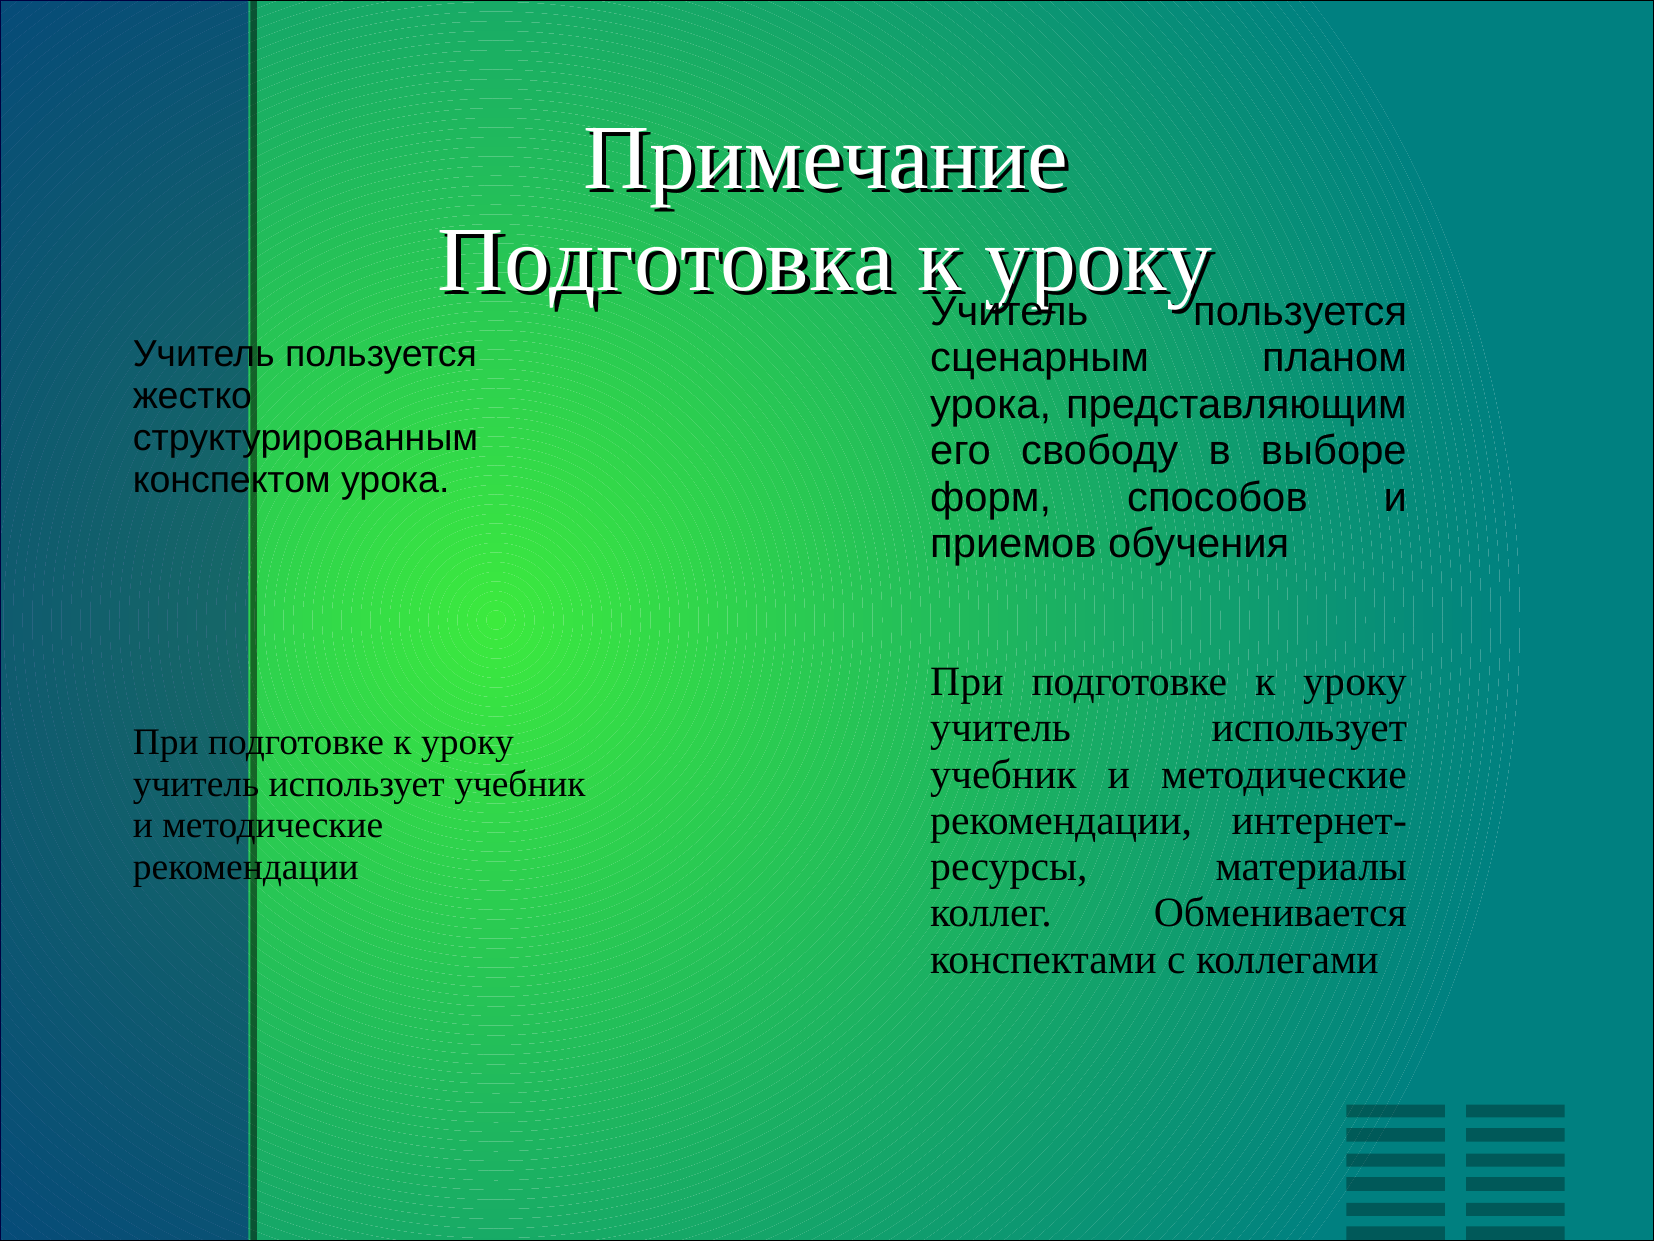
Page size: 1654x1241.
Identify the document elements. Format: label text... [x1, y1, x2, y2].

title Примечание Подготовка к уроку [119, 104, 1533, 313]
text_box Учитель пользуется сценарным планом урока, представляющим его свободу в выборе форм, способов и приемов обучения При подготовке к уроку учитель использует учебник и методические рекомендации, интернет-ресурсы, материалы коллег. Обменивается конспектами с коллегами [915, 280, 1422, 1093]
text_box Учитель пользуется жестко структурированным конспектом урока. При подготовке к уроку учитель использует учебник и методические рекомендации [118, 324, 621, 900]
